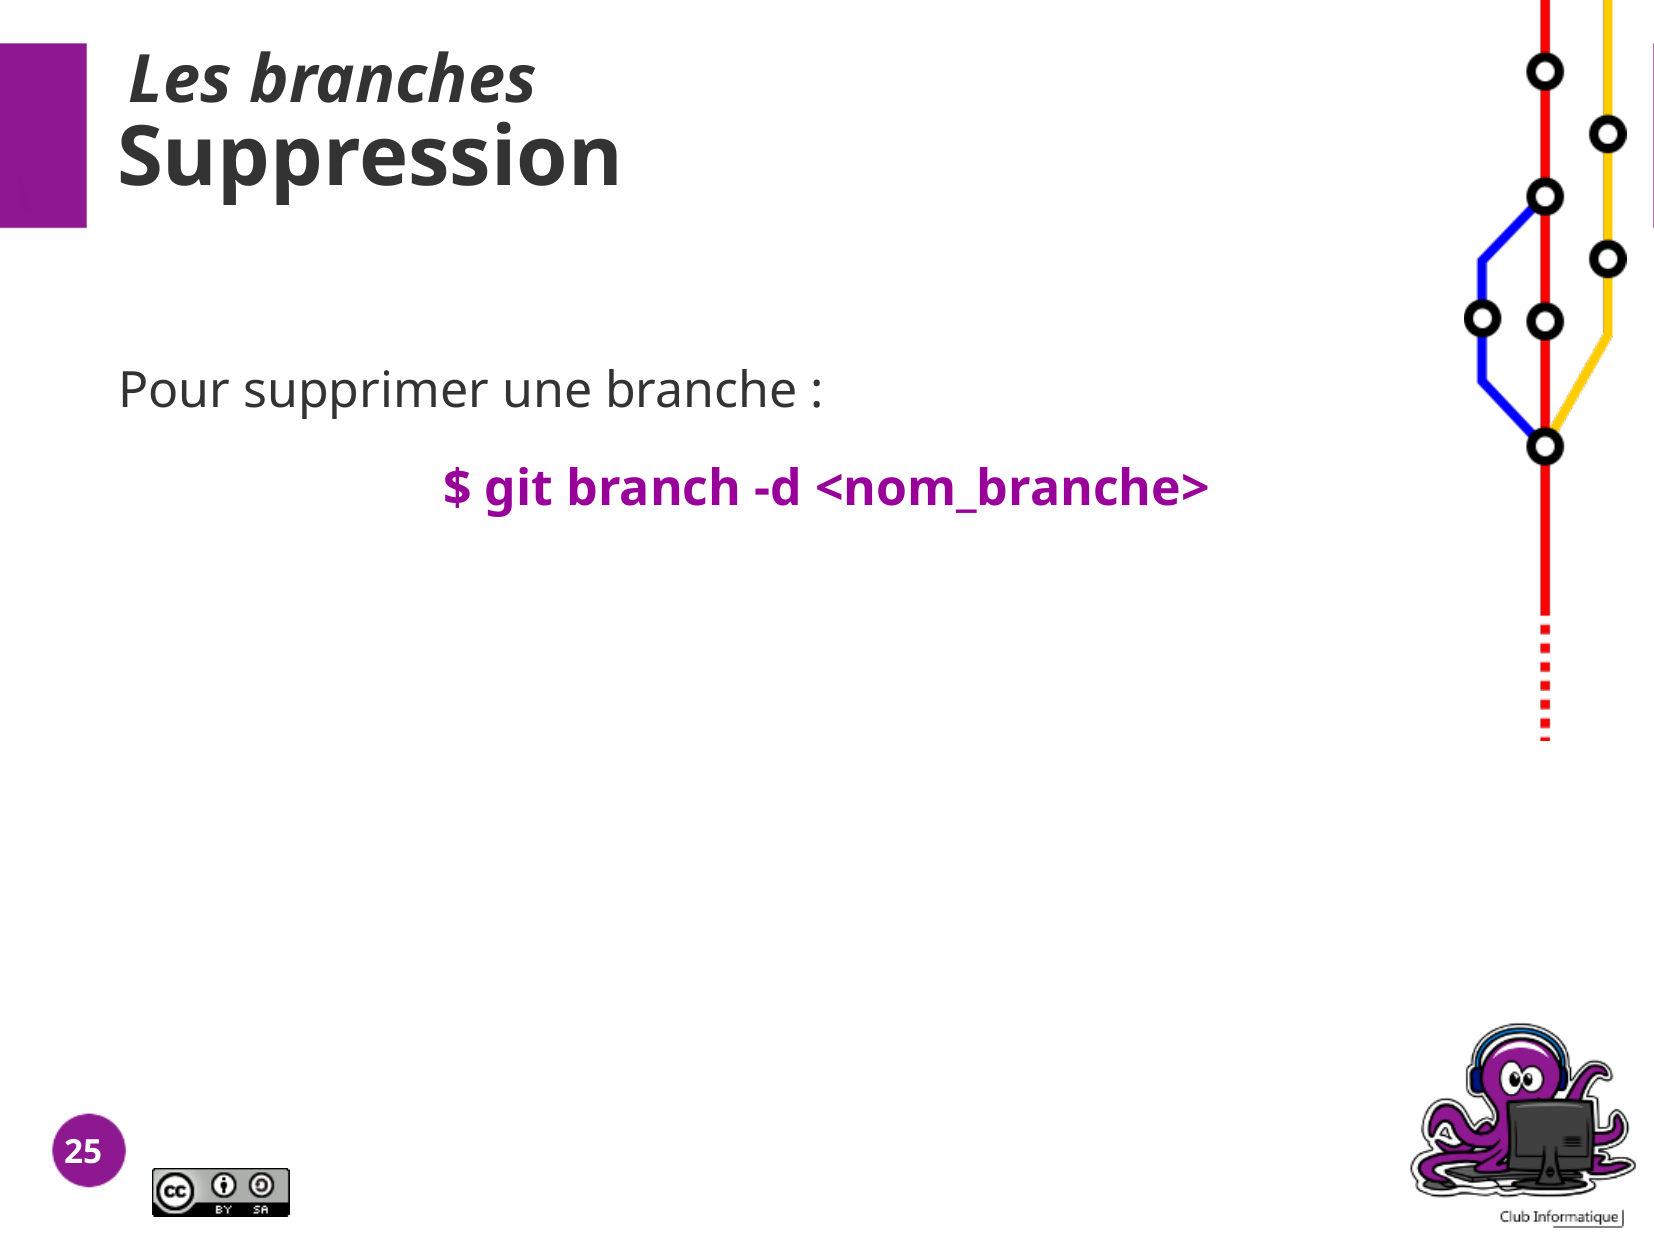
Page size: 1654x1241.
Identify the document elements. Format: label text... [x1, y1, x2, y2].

list Pour supprimer une branche : $ git branch -d <nom_branche> [118, 354, 1536, 1134]
title Les branches [128, 0, 1133, 181]
title Suppression [117, 46, 1488, 261]
picture [0, 0, 1654, 1241]
